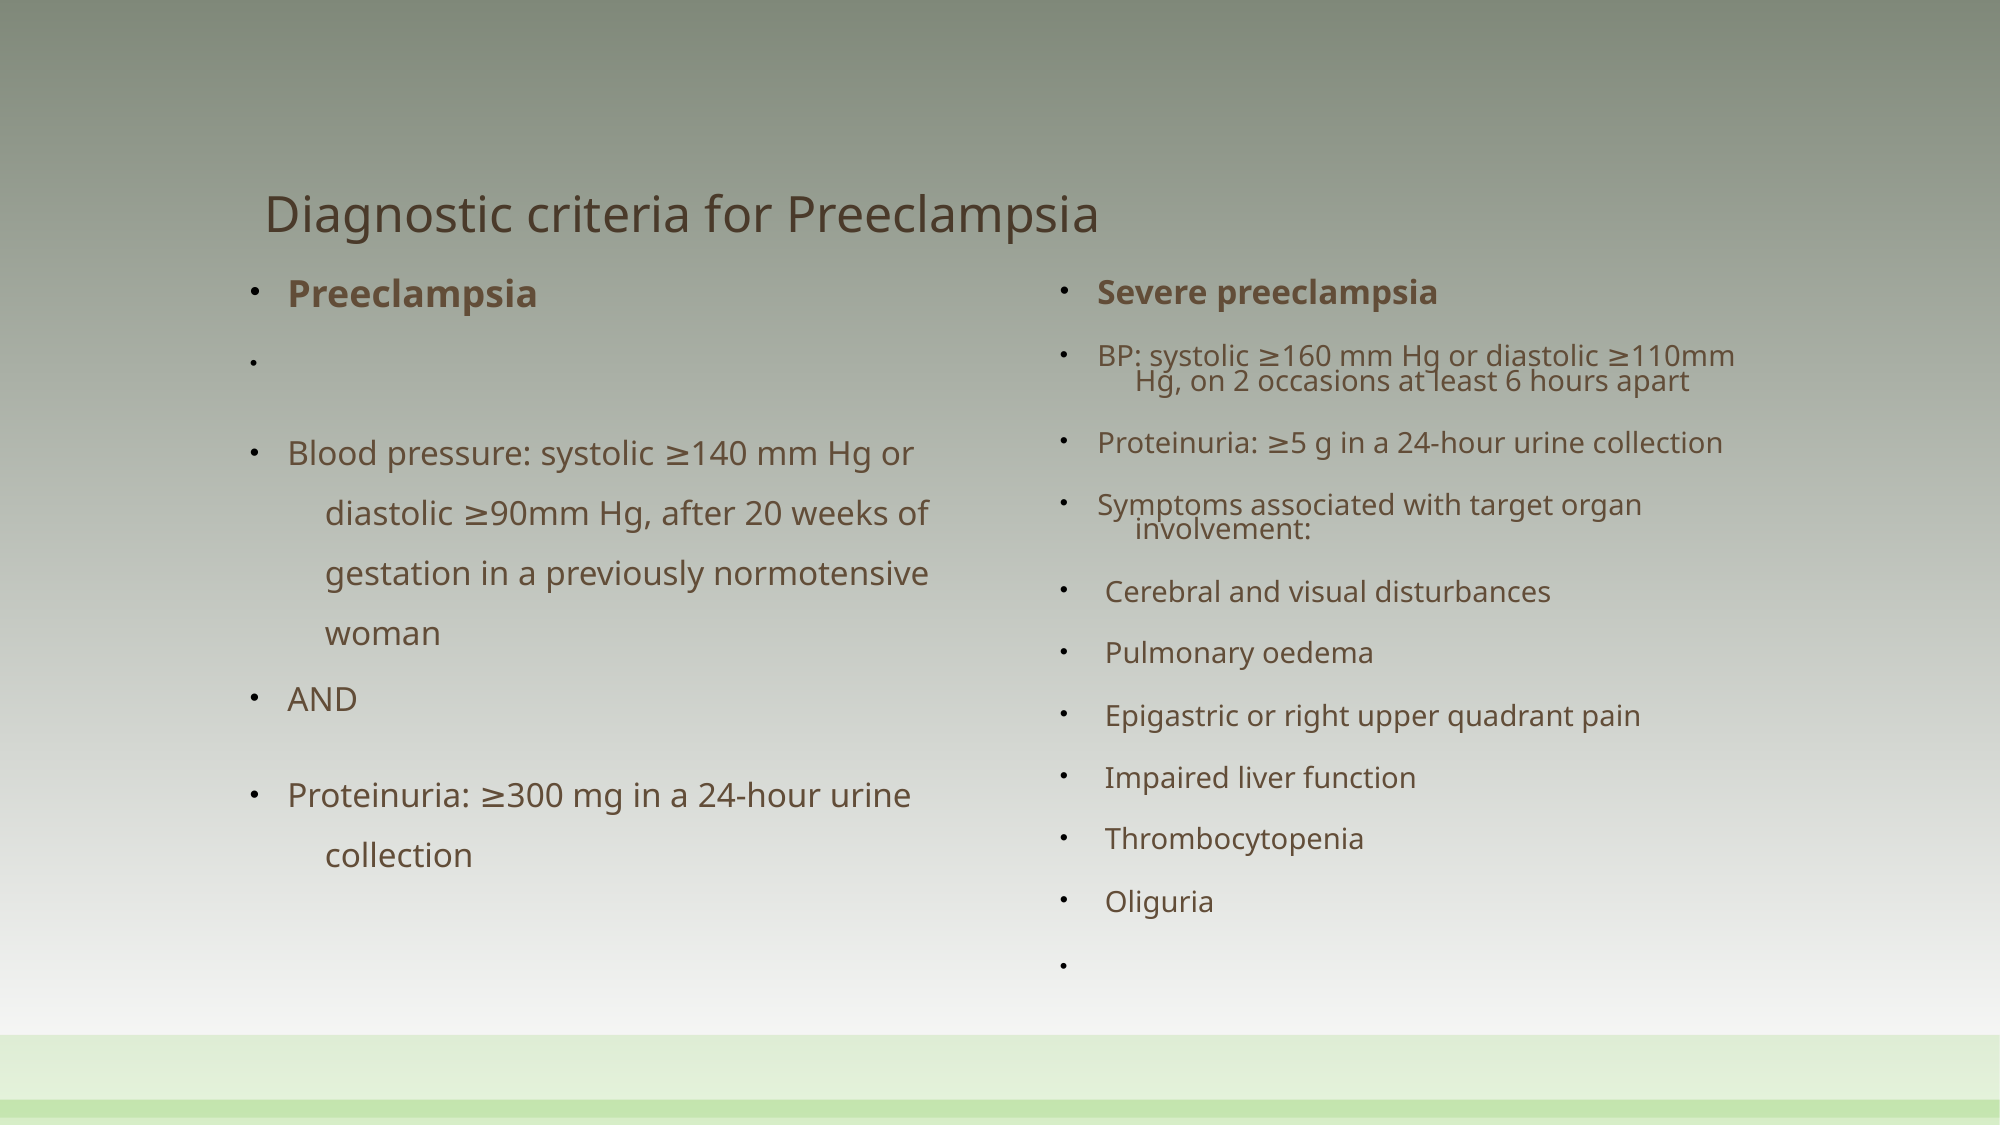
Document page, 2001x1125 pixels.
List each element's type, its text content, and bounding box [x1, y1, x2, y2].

list Preeclampsia Blood pressure: systolic ≥140 mm Hg or diastolic ≥90mm Hg, after 20 weeks of gestation in a previously normotensive woman AND Proteinuria: ≥300 mg in a 24-hour urine collection [219, 274, 970, 987]
list Severe preeclampsia BP: systolic ≥160 mm Hg or diastolic ≥110mm Hg, on 2 occasions at least 6 hours apart Proteinuria: ≥5 g in a 24-hour urine collection Symptoms associated with target organ involvement: Cerebral and visual disturbances Pulmonary oedema Epigastric or right upper quadrant pain Impaired liver function Thrombocytopenia Oliguria [1029, 274, 1780, 987]
title Diagnostic criteria for Preeclampsia [249, 71, 1810, 251]
